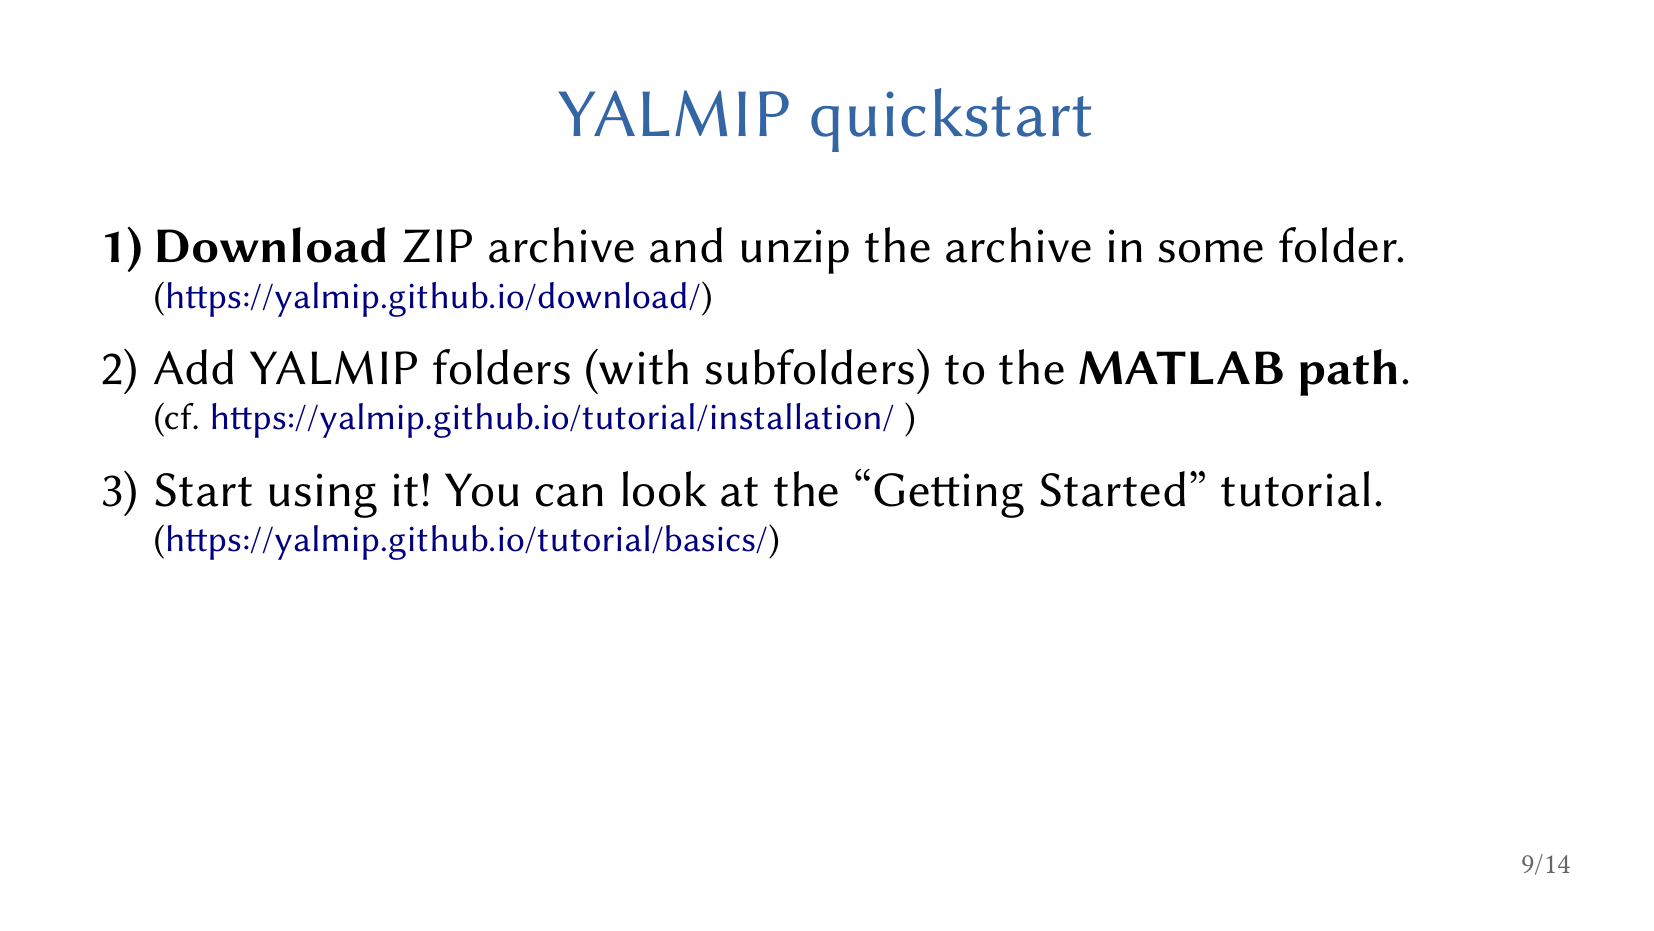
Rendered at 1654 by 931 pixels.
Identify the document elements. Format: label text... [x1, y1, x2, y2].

title YALMIP quickstart [82, 37, 1571, 193]
list Download ZIP archive and unzip the archive in some folder. (https://yalmip.github.io/download/) Add YALMIP folders (with subfolders) to the MATLAB path. (cf. https://yalmip.github.io/tutorial/installation/ ) Start using it! You can look at the “Getting Started” tutorial. (https://yalmip.github.io/tutorial/basics/) [82, 217, 1571, 758]
